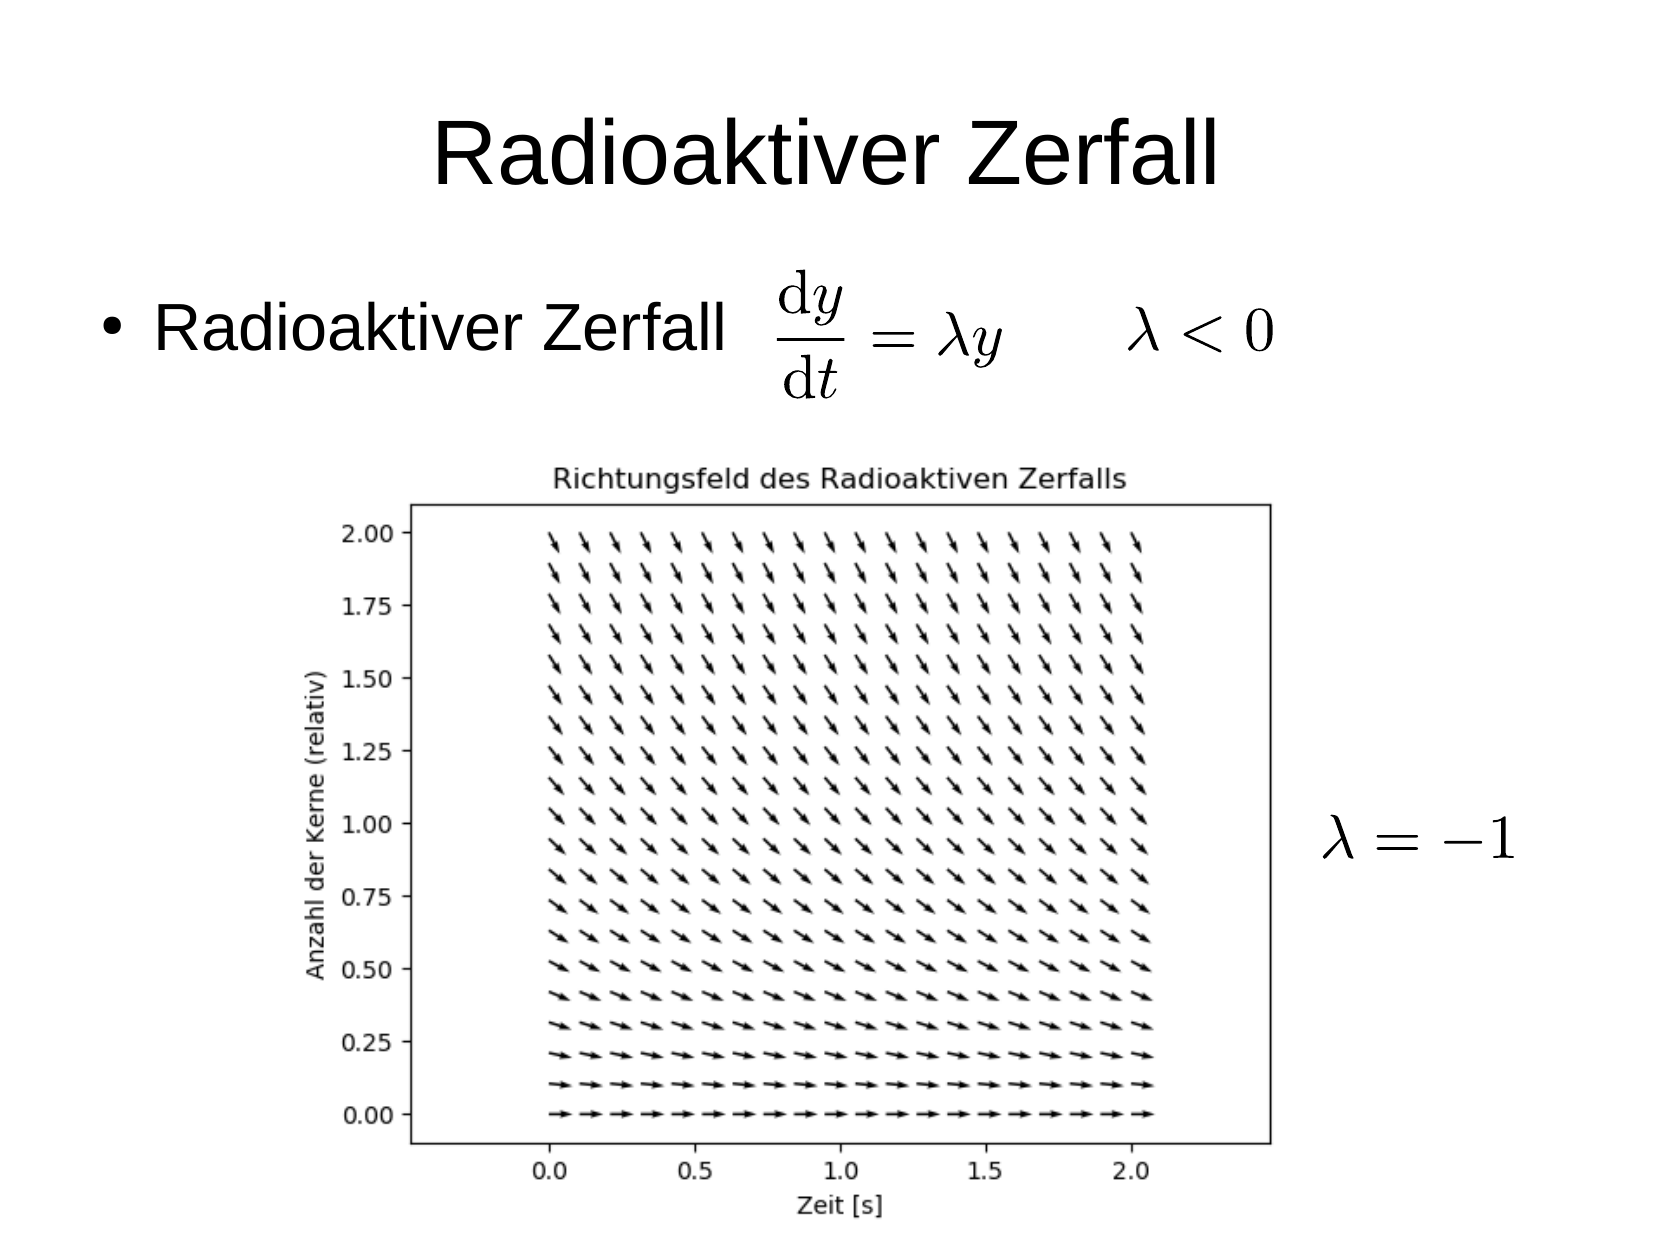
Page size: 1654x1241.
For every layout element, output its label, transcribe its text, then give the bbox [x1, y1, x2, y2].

text_box [1124, 306, 1276, 353]
list Radioaktiver Zerfall [82, 290, 1571, 1094]
title Radioaktiver Zerfall [82, 56, 1571, 250]
text_box [776, 269, 1005, 399]
text_box [1319, 814, 1519, 864]
picture [272, 1094, 1381, 1235]
